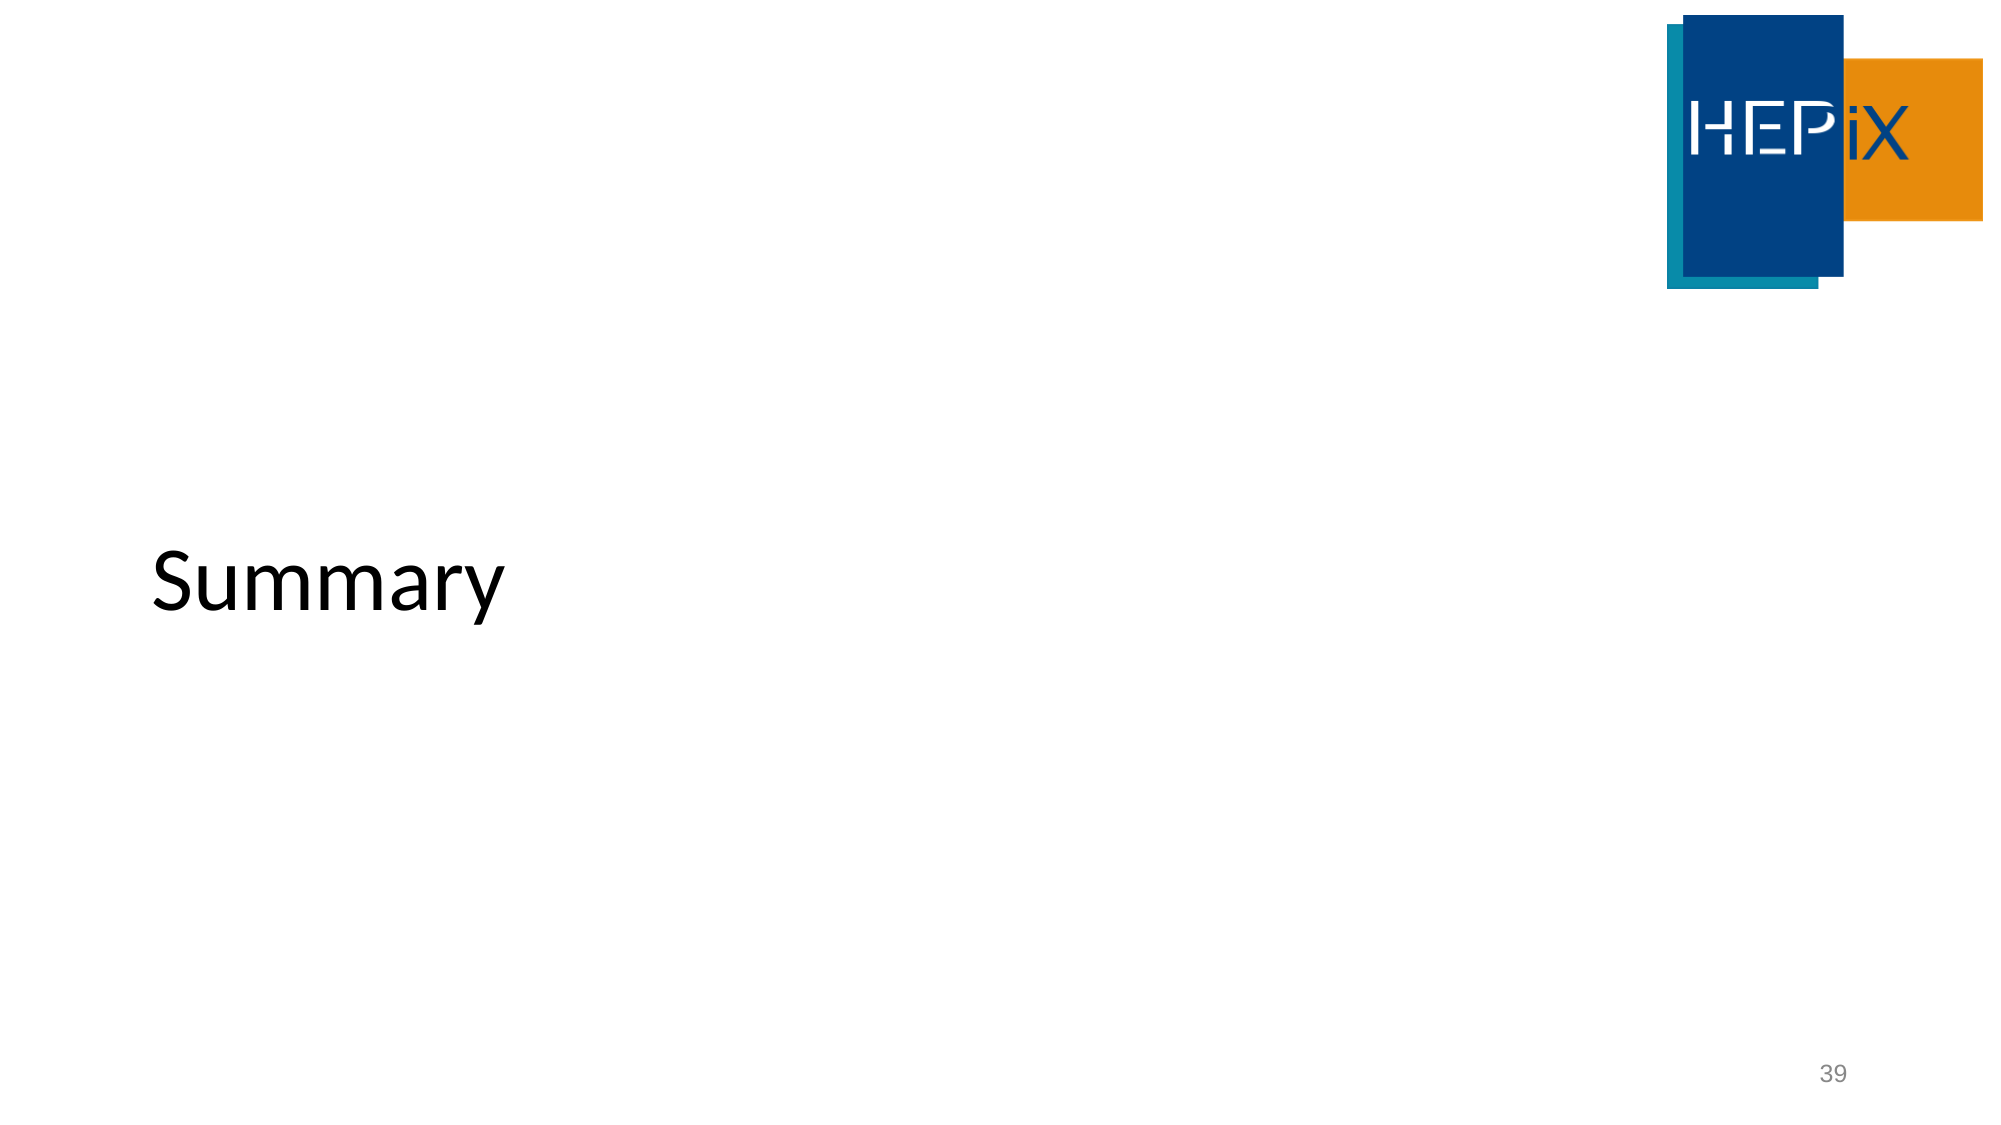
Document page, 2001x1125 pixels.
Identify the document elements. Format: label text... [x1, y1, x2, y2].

slide_number <number> [1412, 1042, 1863, 1103]
picture [1667, 15, 1983, 289]
title Summary [136, 280, 1862, 749]
